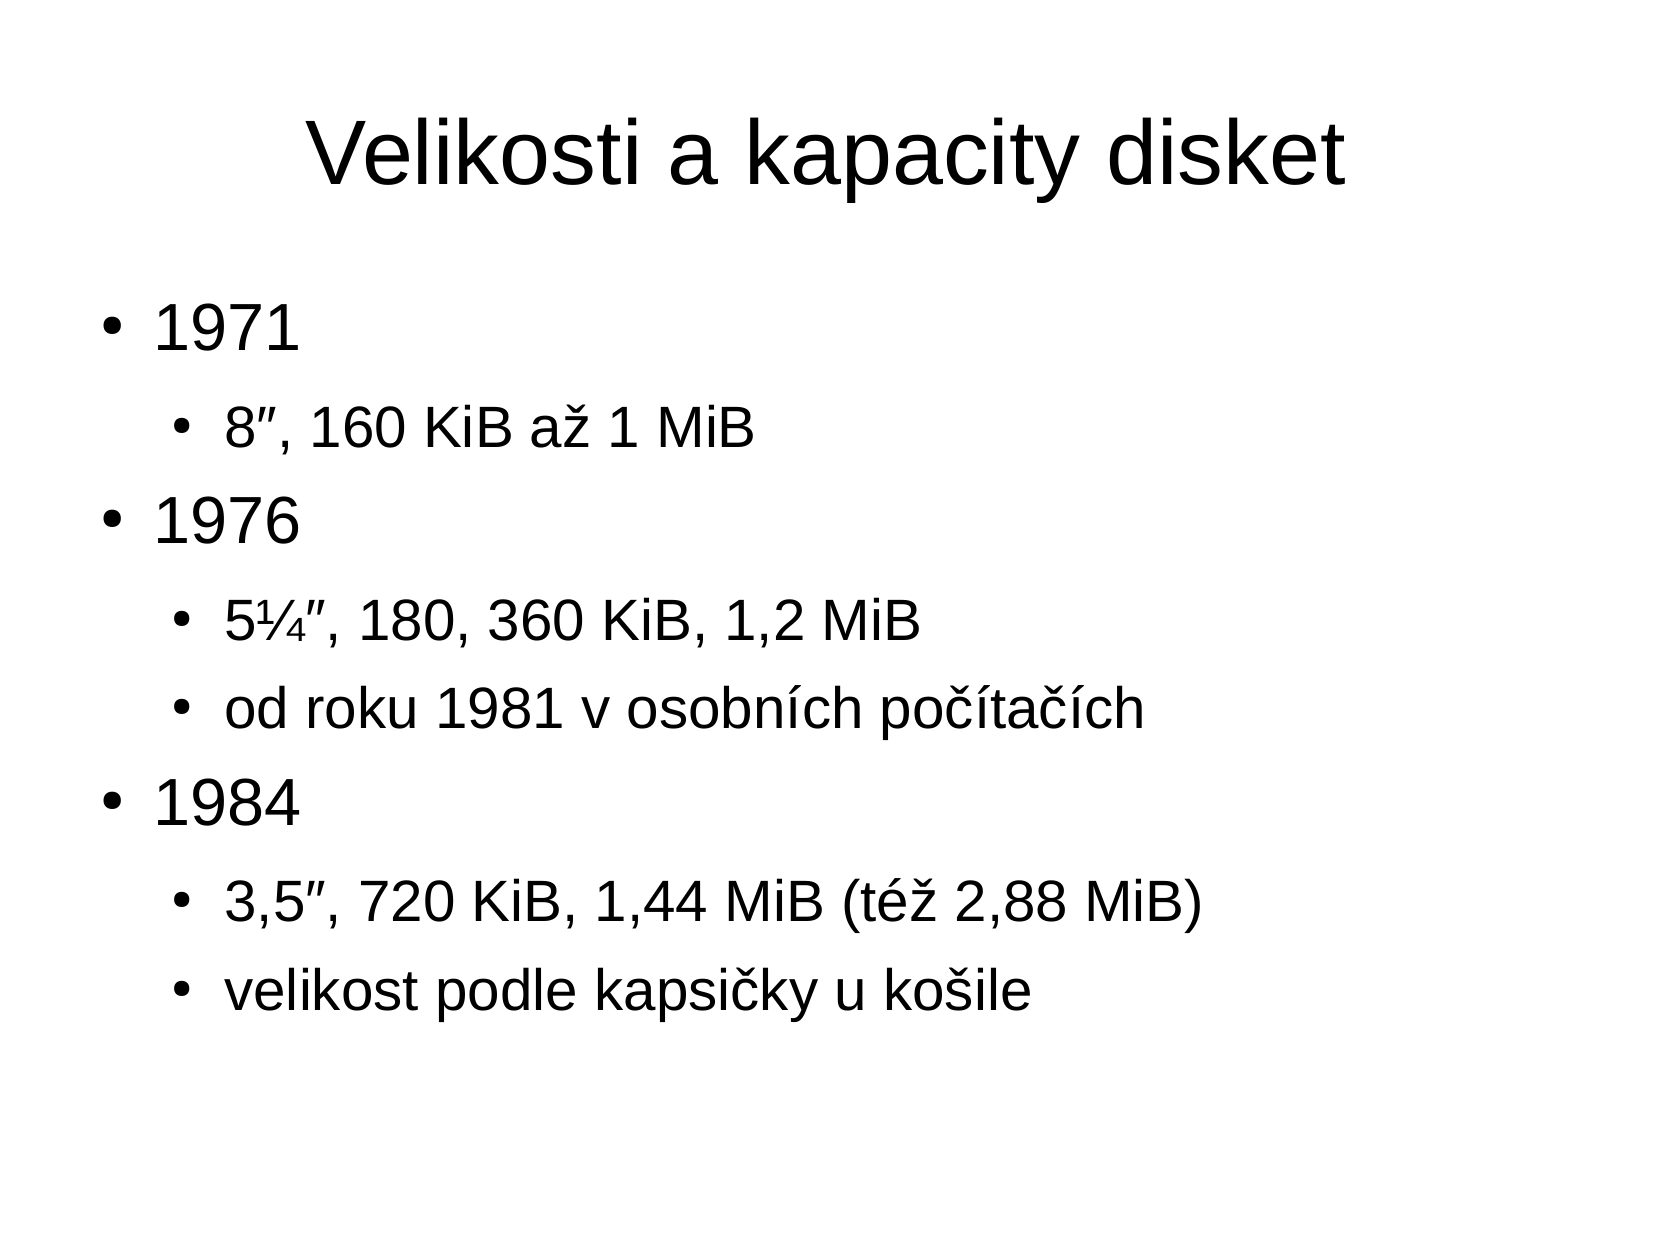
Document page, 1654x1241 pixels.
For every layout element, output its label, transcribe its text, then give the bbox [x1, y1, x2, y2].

list 1971 8″, 160 KiB až 1 MiB 1976 5¼″, 180, 360 KiB, 1,2 MiB od roku 1981 v osobních počítačích 1984 3,5″, 720 KiB, 1,44 MiB (též 2,88 MiB) velikost podle kapsičky u košile [82, 290, 1571, 1094]
title Velikosti a kapacity disket [82, 56, 1571, 250]
